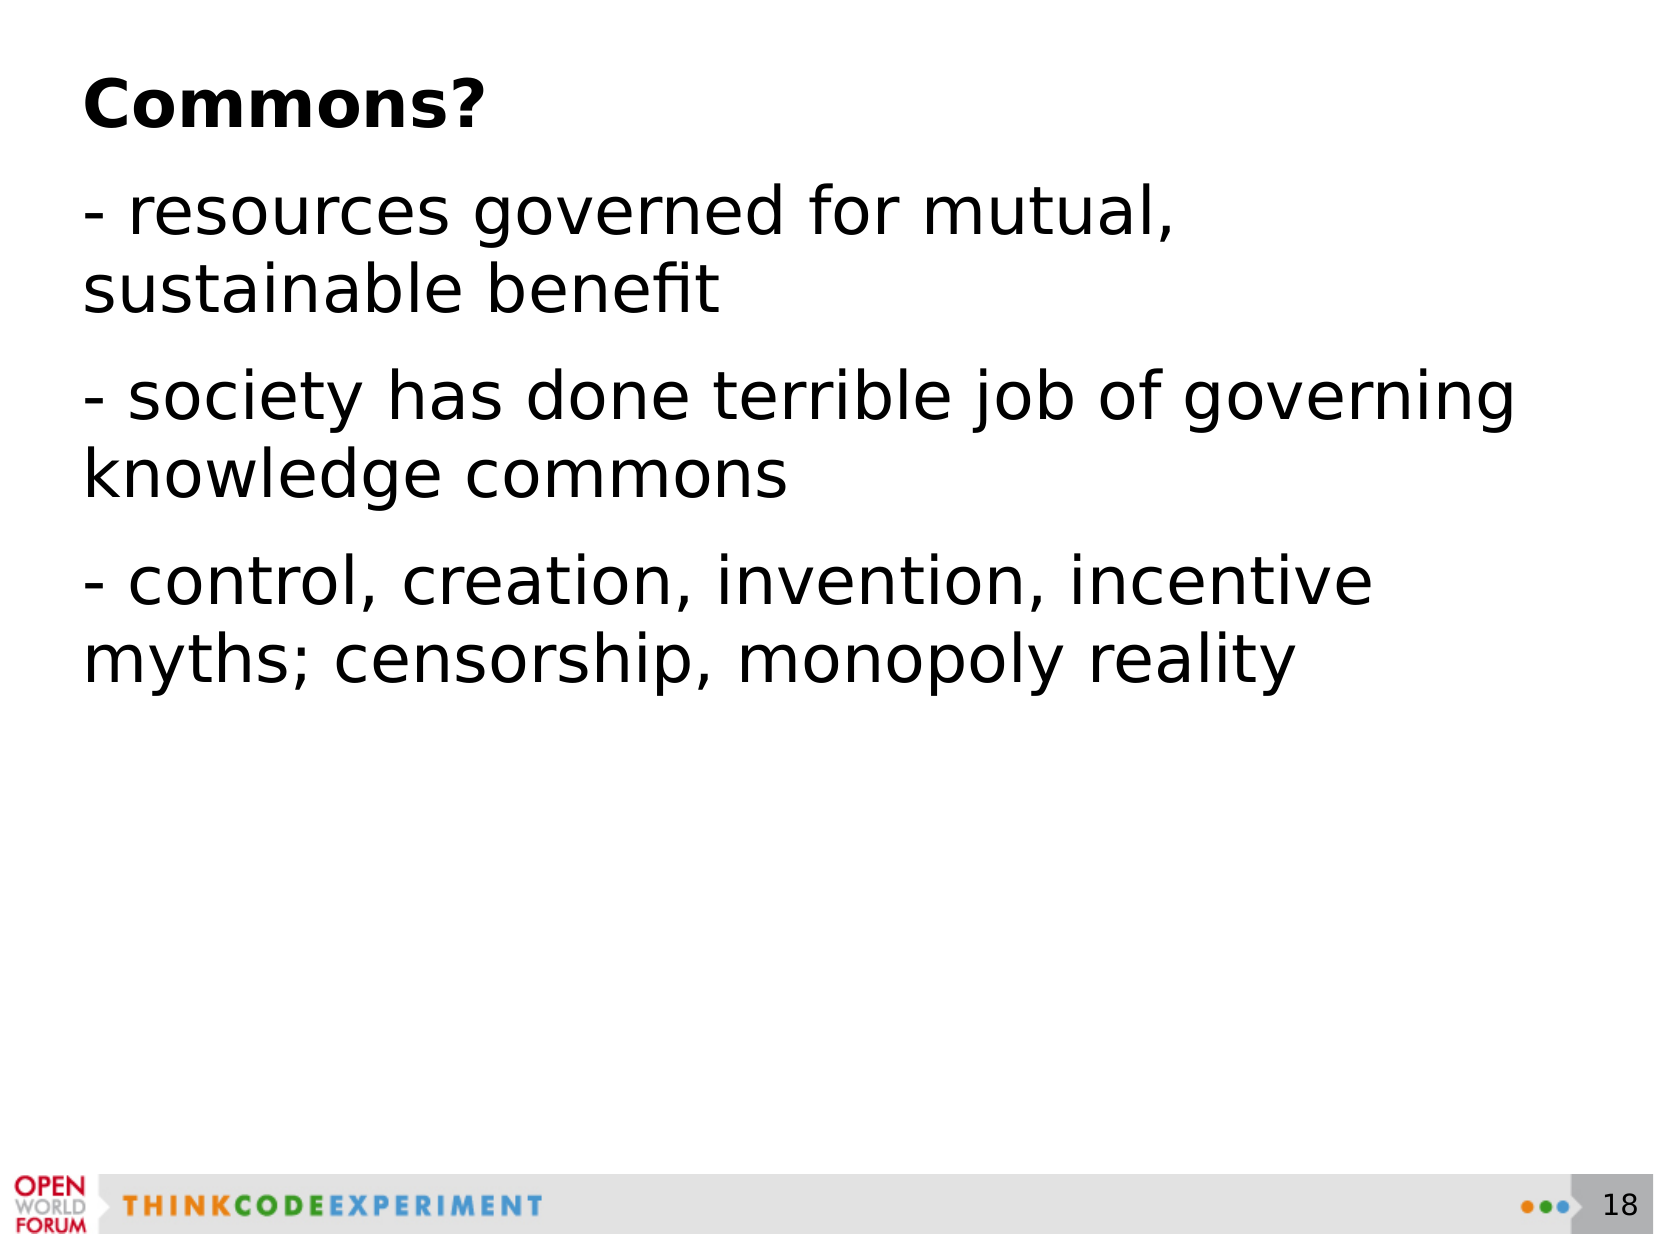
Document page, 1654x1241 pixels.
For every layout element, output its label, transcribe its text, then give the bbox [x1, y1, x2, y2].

picture [0, 1174, 1654, 1234]
list Commons? - resources governed for mutual, sustainable benefit - society has done terrible job of governing knowledge commons - control, creation, invention, incentive myths; censorship, monopoly reality [82, 65, 1571, 1062]
